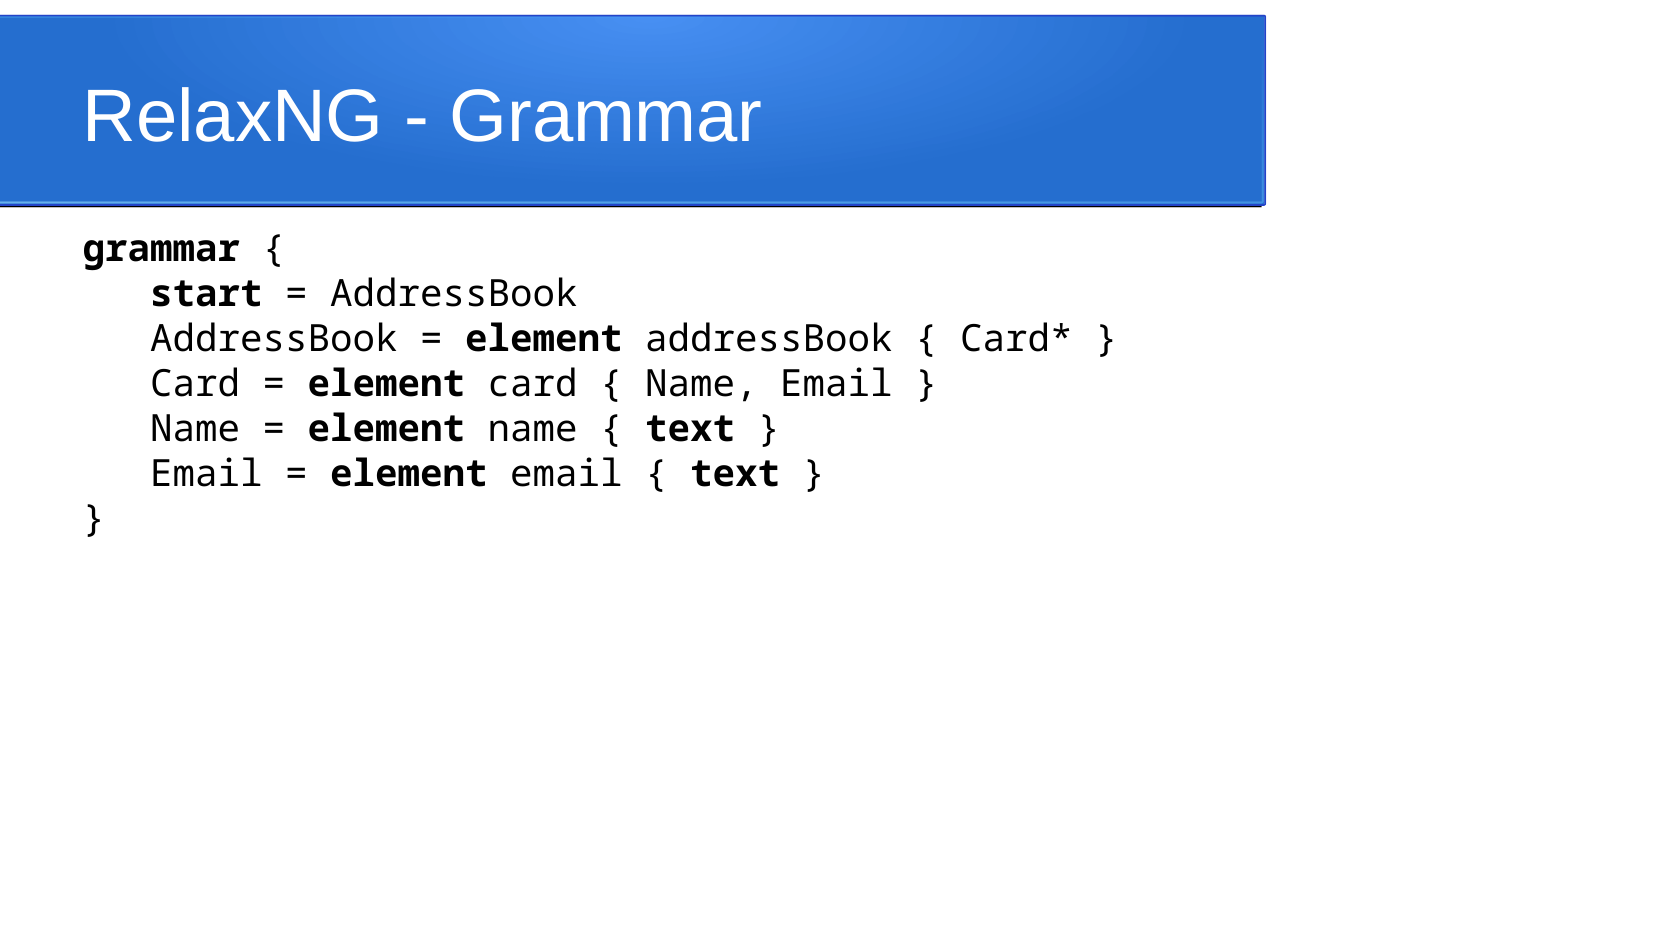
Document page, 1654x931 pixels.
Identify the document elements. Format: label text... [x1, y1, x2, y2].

text_box grammar { start = AddressBook AddressBook = element addressBook { Card* } Card = element card { Name, Email } Name = element name { text } Email = element email { text } } [82, 224, 1571, 874]
picture [0, 13, 1269, 211]
text_box RelaxNG - Grammar [82, 35, 1336, 189]
